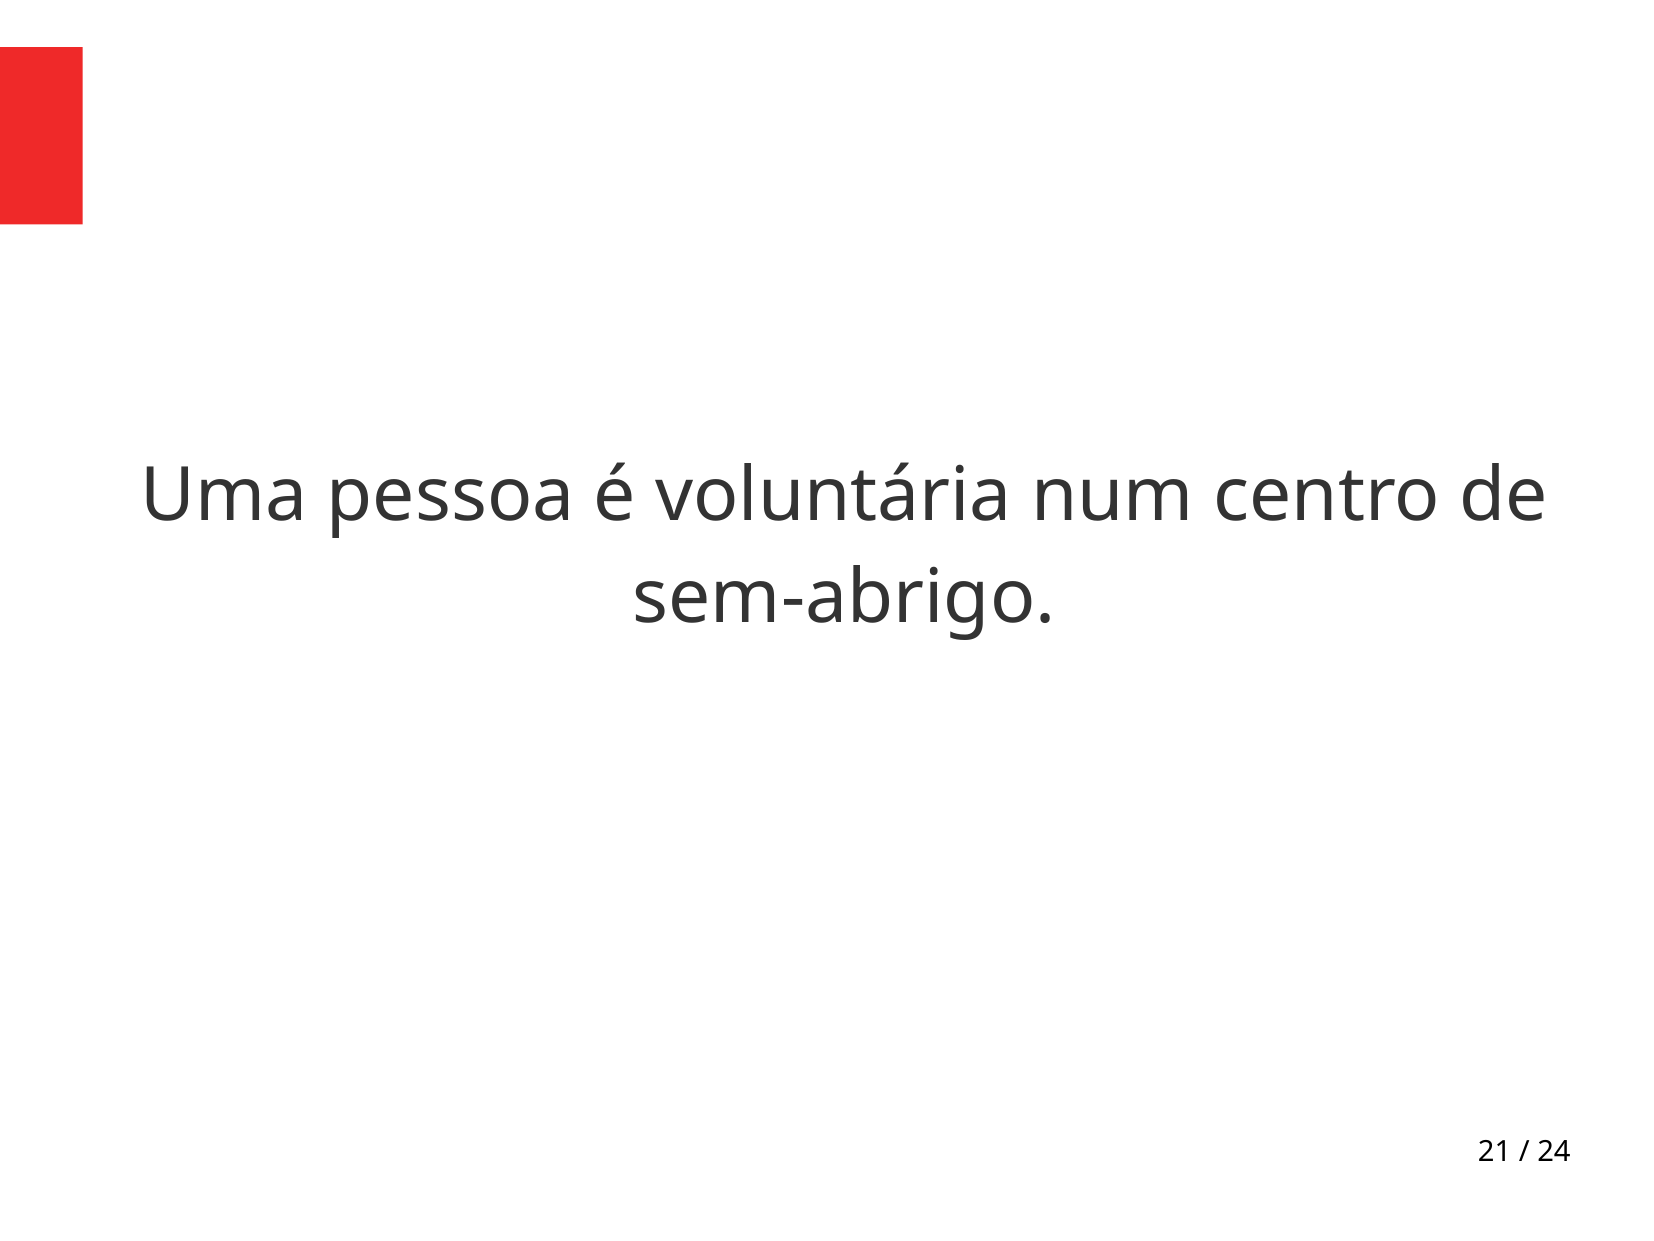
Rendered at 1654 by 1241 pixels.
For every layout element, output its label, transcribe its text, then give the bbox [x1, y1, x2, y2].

title Uma pessoa é voluntária num centro de sem-abrigo. [118, 435, 1571, 650]
